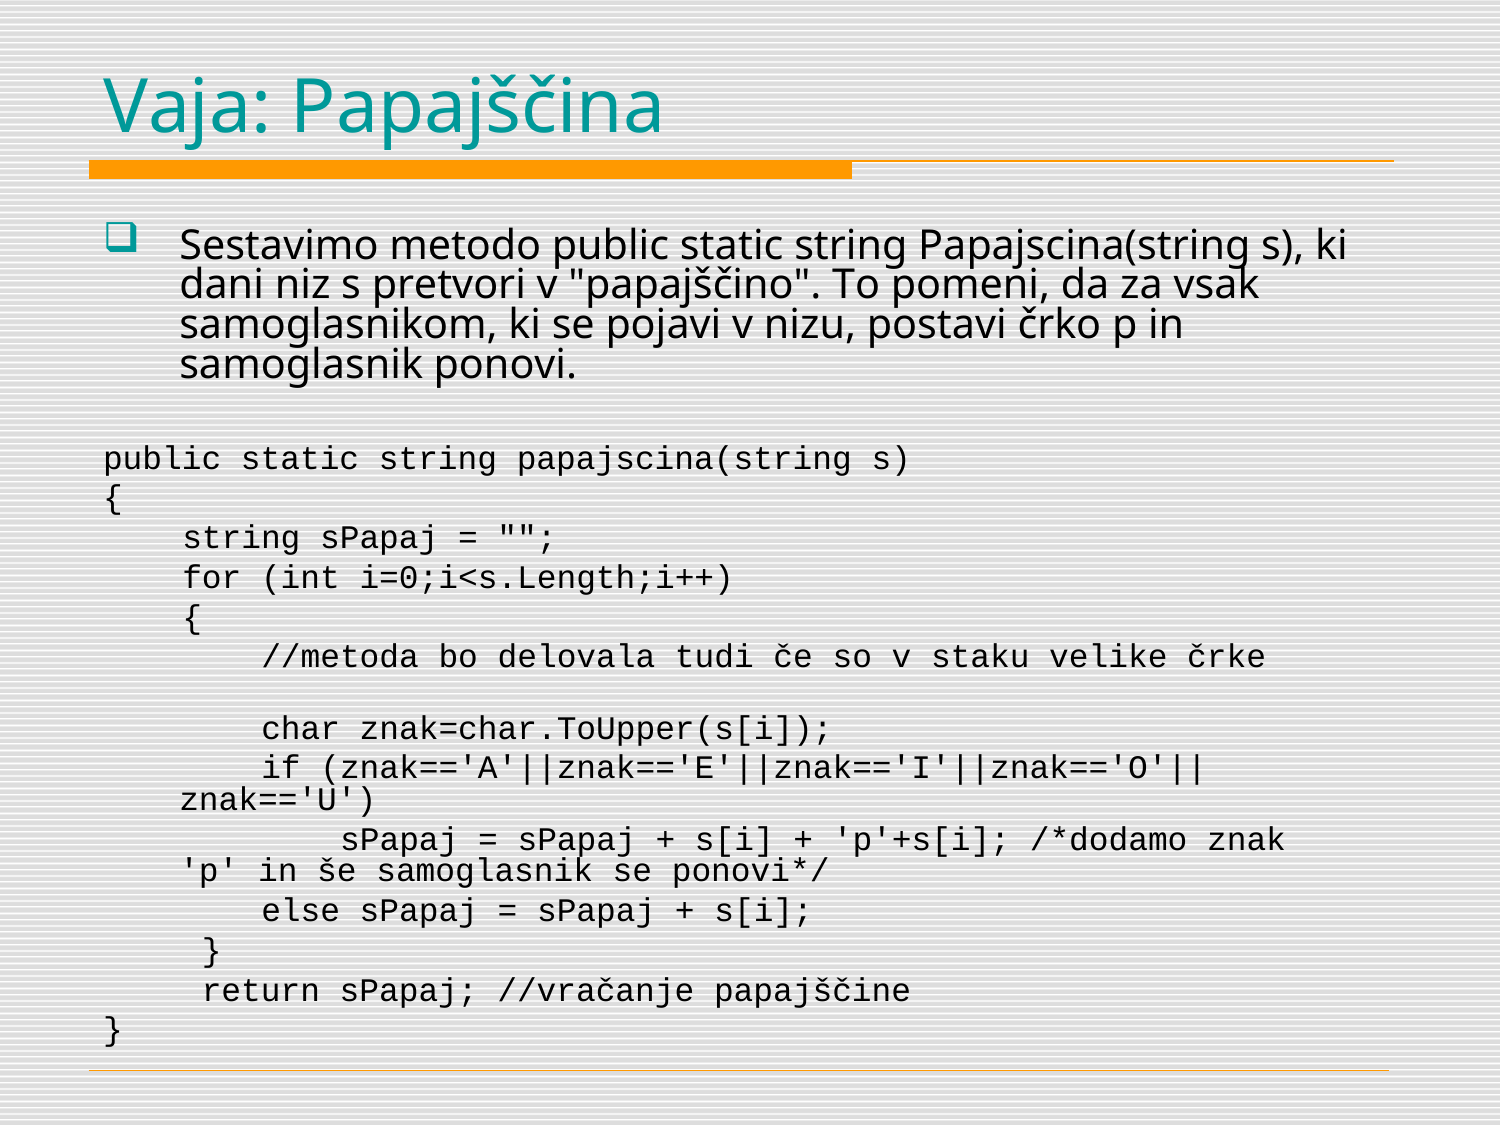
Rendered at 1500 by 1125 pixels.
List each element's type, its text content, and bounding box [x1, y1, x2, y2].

picture [0, 0, 1500, 1125]
list Sestavimo metodo public static string Papajscina(string s), ki dani niz s pretvori v "papajščino". To pomeni, da za vsak samoglasnikom, ki se pojavi v nizu, postavi črko p in samoglasnik ponovi. public static string papajscina(string s) { string sPapaj = ""; for (int i=0;i<s.Length;i++) { //metoda bo delovala tudi če so v staku velike črke char znak=char.ToUpper(s[i]); if (znak=='A'||znak=='E'||znak=='I'||znak=='O'||znak=='U') sPapaj = sPapaj + s[i] + 'p'+s[i]; /*dodamo znak 'p' in še samoglasnik se ponovi*/ else sPapaj = sPapaj + s[i]; } return sPapaj; //vračanje papajščine } [88, 220, 1401, 1059]
title Vaja: Papajščina [88, 42, 1401, 155]
